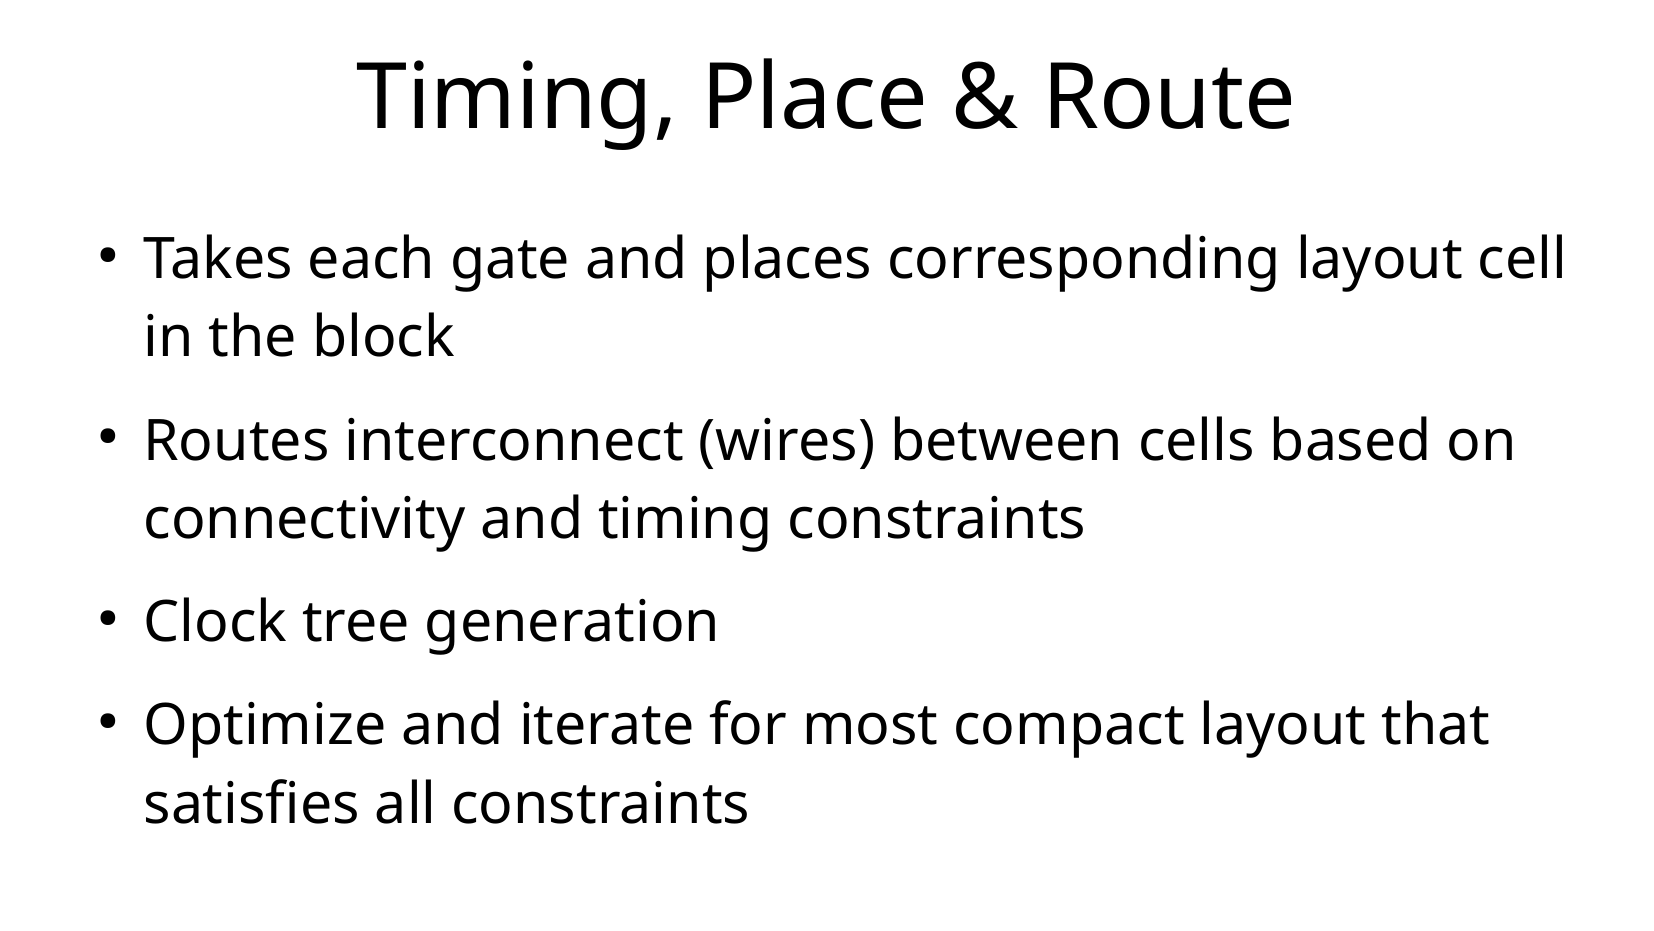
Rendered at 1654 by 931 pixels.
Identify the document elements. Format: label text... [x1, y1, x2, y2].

title Timing, Place & Route [82, 15, 1571, 171]
list Takes each gate and places corresponding layout cell in the block Routes interconnect (wires) between cells based on connectivity and timing constraints Clock tree generation Optimize and iterate for most compact layout that satisfies all constraints [82, 217, 1571, 841]
